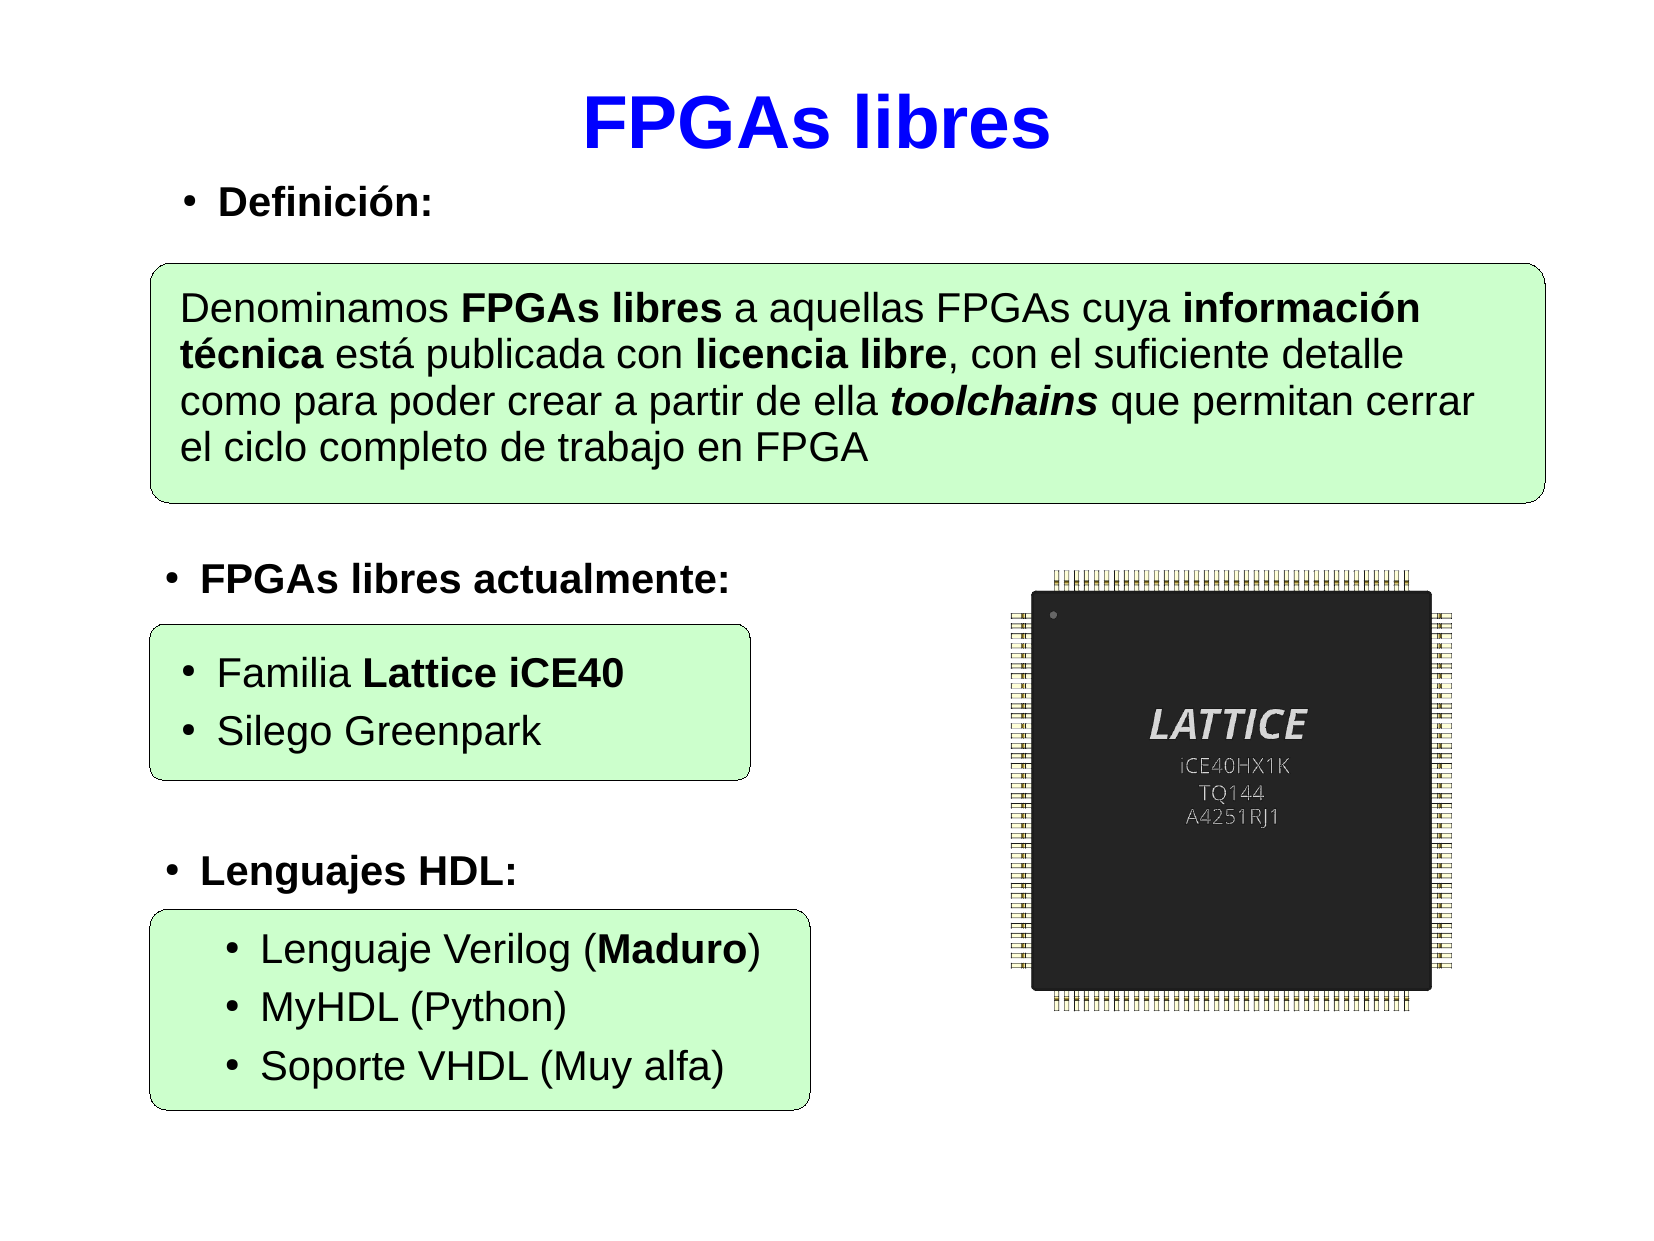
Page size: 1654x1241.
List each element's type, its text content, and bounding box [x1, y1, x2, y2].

text_box [149, 909, 811, 1111]
text_box FPGAs libres actualmente: [149, 548, 780, 625]
text_box FPGAs libres [90, 73, 1546, 211]
text_box Lenguaje Verilog (Maduro) MyHDL (Python) Soporte VHDL (Muy alfa) [210, 918, 796, 1143]
text_box Denominamos FPGAs libres a aquellas FPGAs cuya información técnica está publicada con licencia libre, con el suficiente detalle como para poder crear a partir de ella toolchains que permitan cerrar el ciclo completo de trabajo en FPGA [165, 277, 1514, 504]
picture [990, 555, 1471, 1036]
text_box Lenguajes HDL: [150, 840, 781, 917]
text_box Familia Lattice iCE40 Silego Greenpark [166, 641, 751, 840]
text_box [149, 625, 751, 781]
text_box [150, 263, 1546, 504]
text_box Definición: [167, 171, 496, 234]
